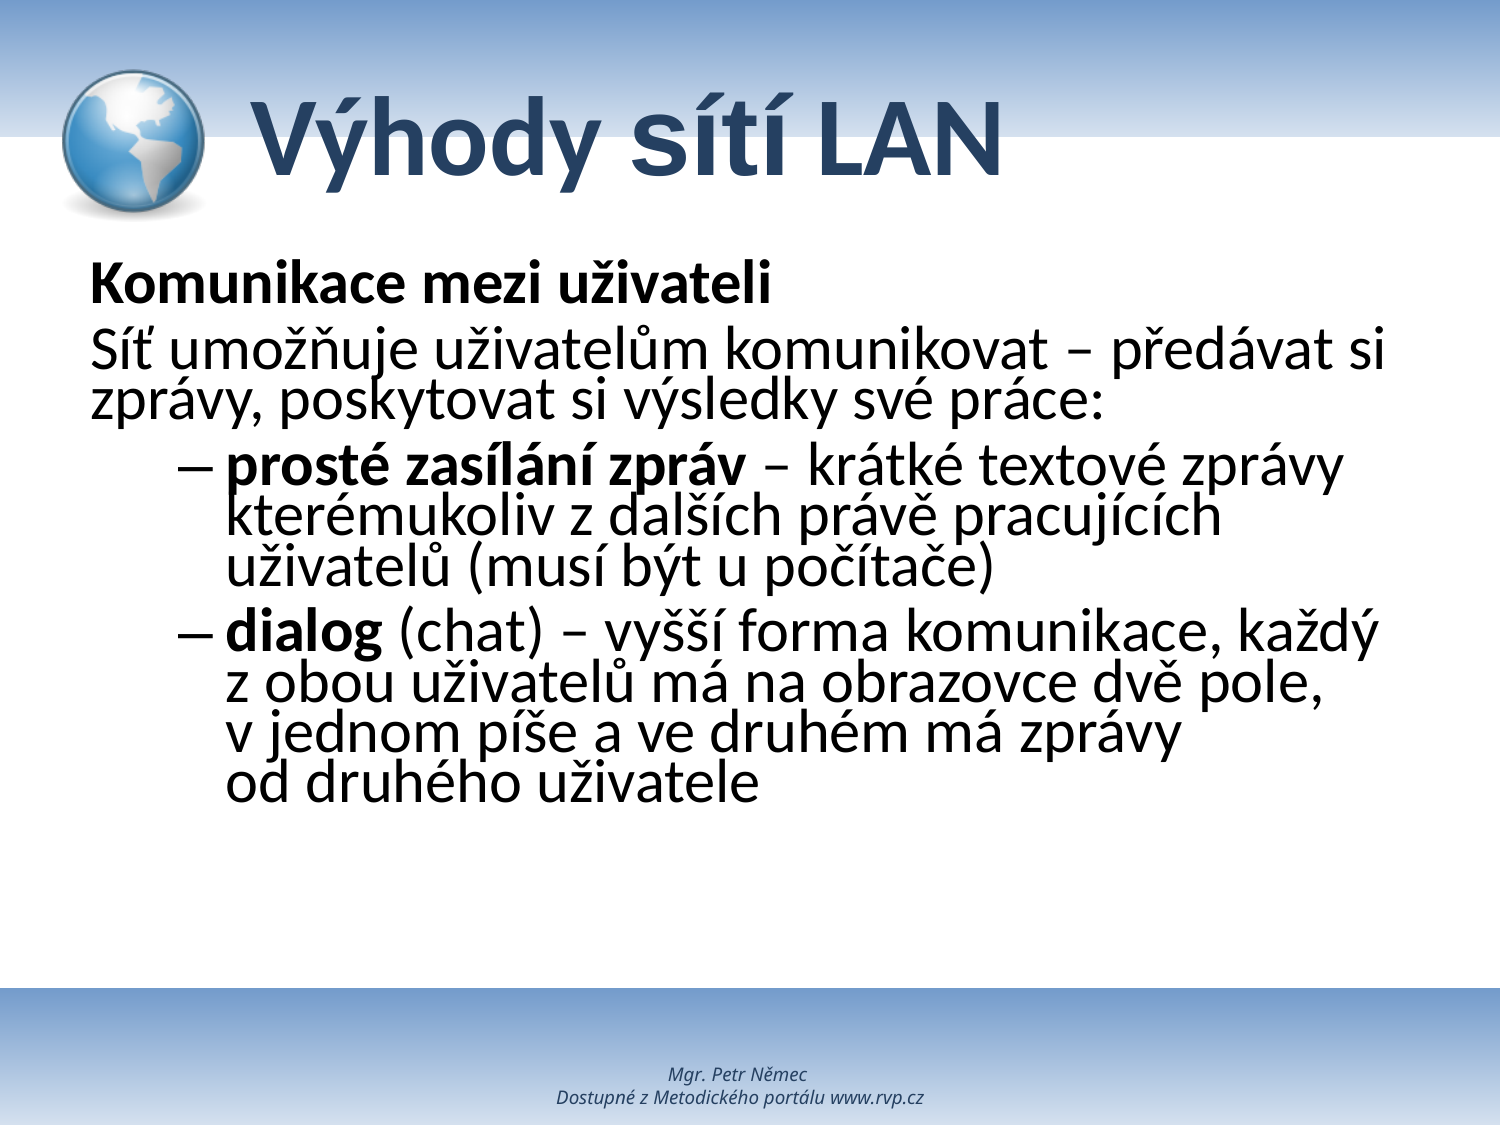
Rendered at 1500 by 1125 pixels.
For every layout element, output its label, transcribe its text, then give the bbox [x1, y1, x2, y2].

picture [56, 67, 211, 222]
list Komunikace mezi uživateli Síť umožňuje uživatelům komunikovat – předávat si zprávy, poskytovat si výsledky své práce: prosté zasílání zpráv – krátké textové zprávy kterémukoliv z dalších právě pracujících uživatelů (musí být u počítače) dialog (chat) – vyšší forma komunikace, každý z obou uživatelů má na obrazovce dvě pole, v jednom píše a ve druhém má zprávy od druhého uživatele [75, 256, 1426, 1020]
title Výhody sítí LAN [235, 45, 1426, 233]
